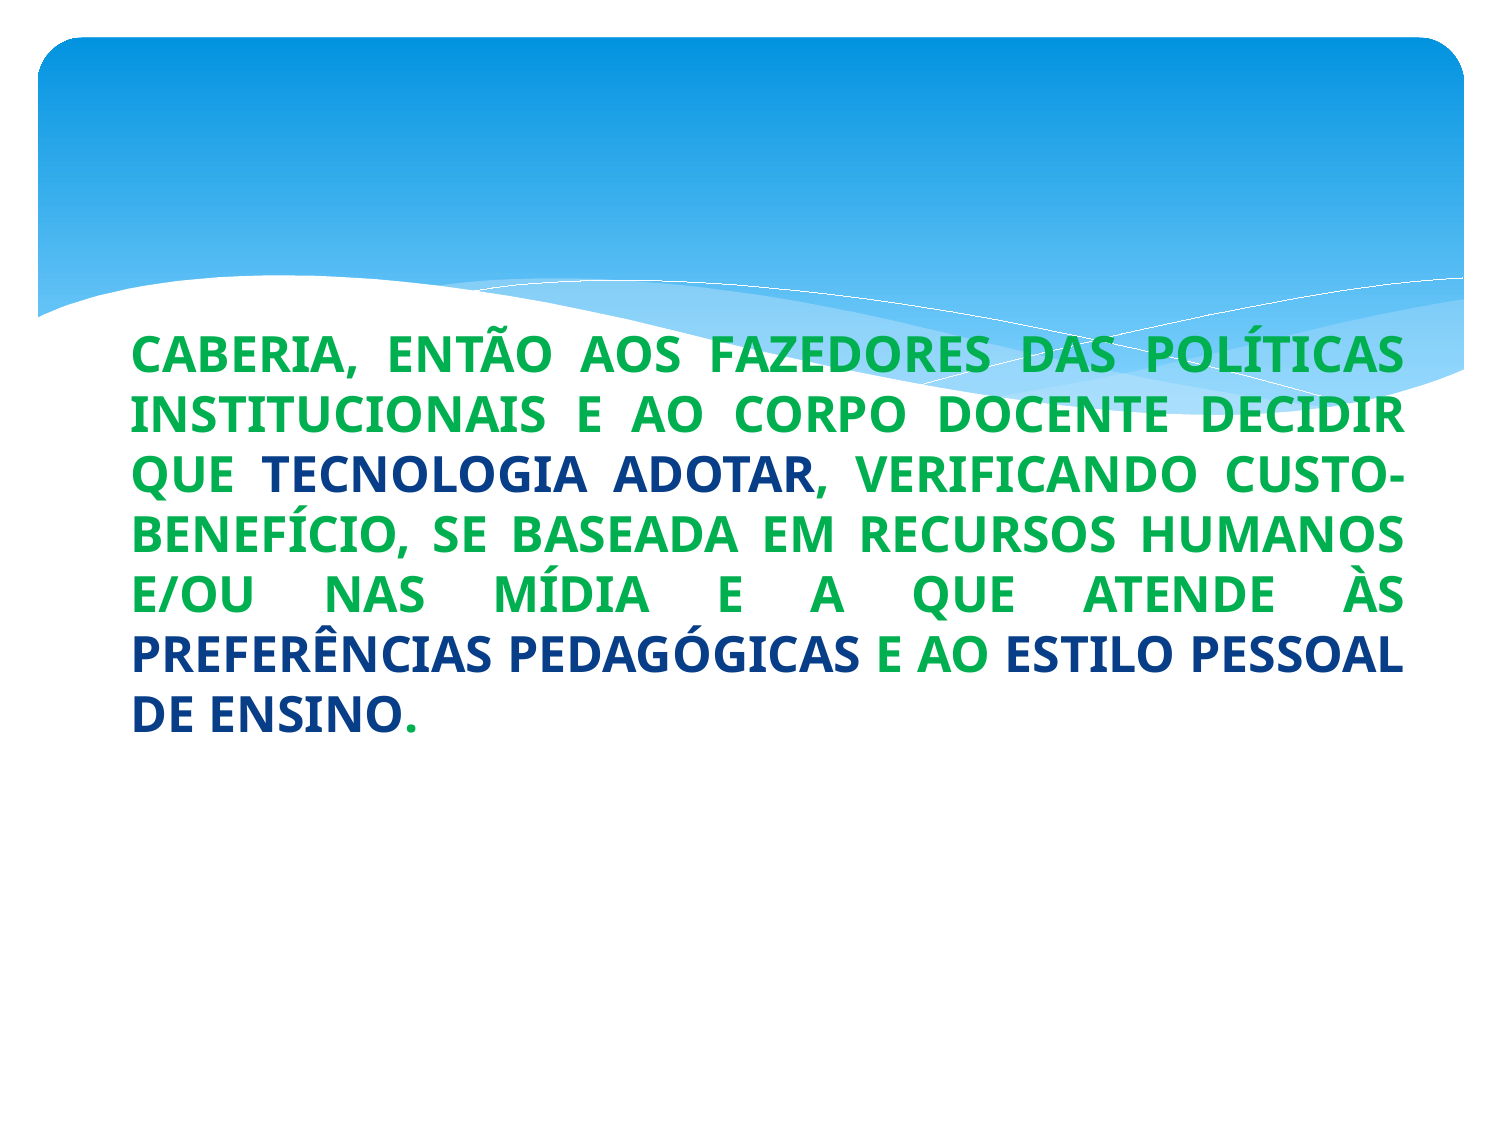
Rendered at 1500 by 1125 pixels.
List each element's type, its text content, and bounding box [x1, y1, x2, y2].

list CABERIA, ENTÃO AOS FAZEDORES DAS POLÍTICAS INSTITUCIONAIS E AO CORPO DOCENTE DECIDIR QUE TECNOLOGIA ADOTAR, VERIFICANDO CUSTO-BENEFÍCIO, SE BASEADA EM RECURSOS HUMANOS E/OU NAS MÍDIA E A QUE ATENDE ÀS PREFERÊNCIAS PEDAGÓGICAS E AO ESTILO PESSOAL DE ENSINO. [70, 105, 1421, 1043]
